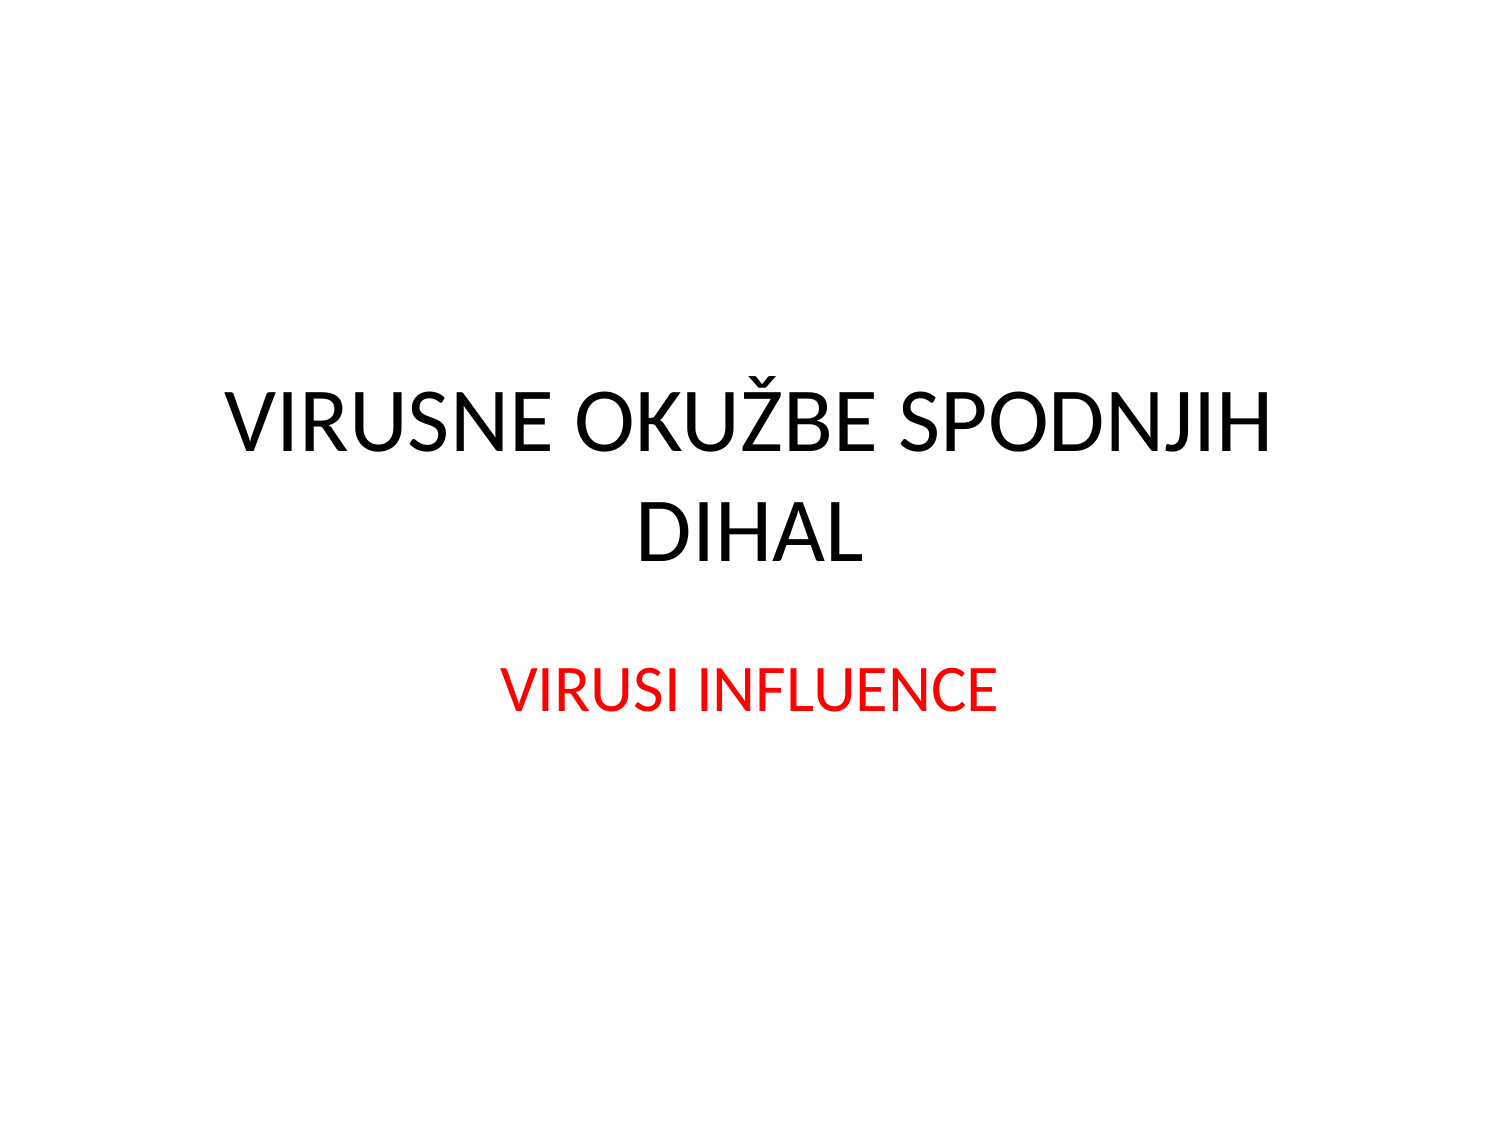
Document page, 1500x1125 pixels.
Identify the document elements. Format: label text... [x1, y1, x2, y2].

subtitle VIRUSI INFLUENCE [225, 637, 1275, 925]
title VIRUSNE OKUŽBE SPODNJIH DIHAL [112, 349, 1388, 591]
